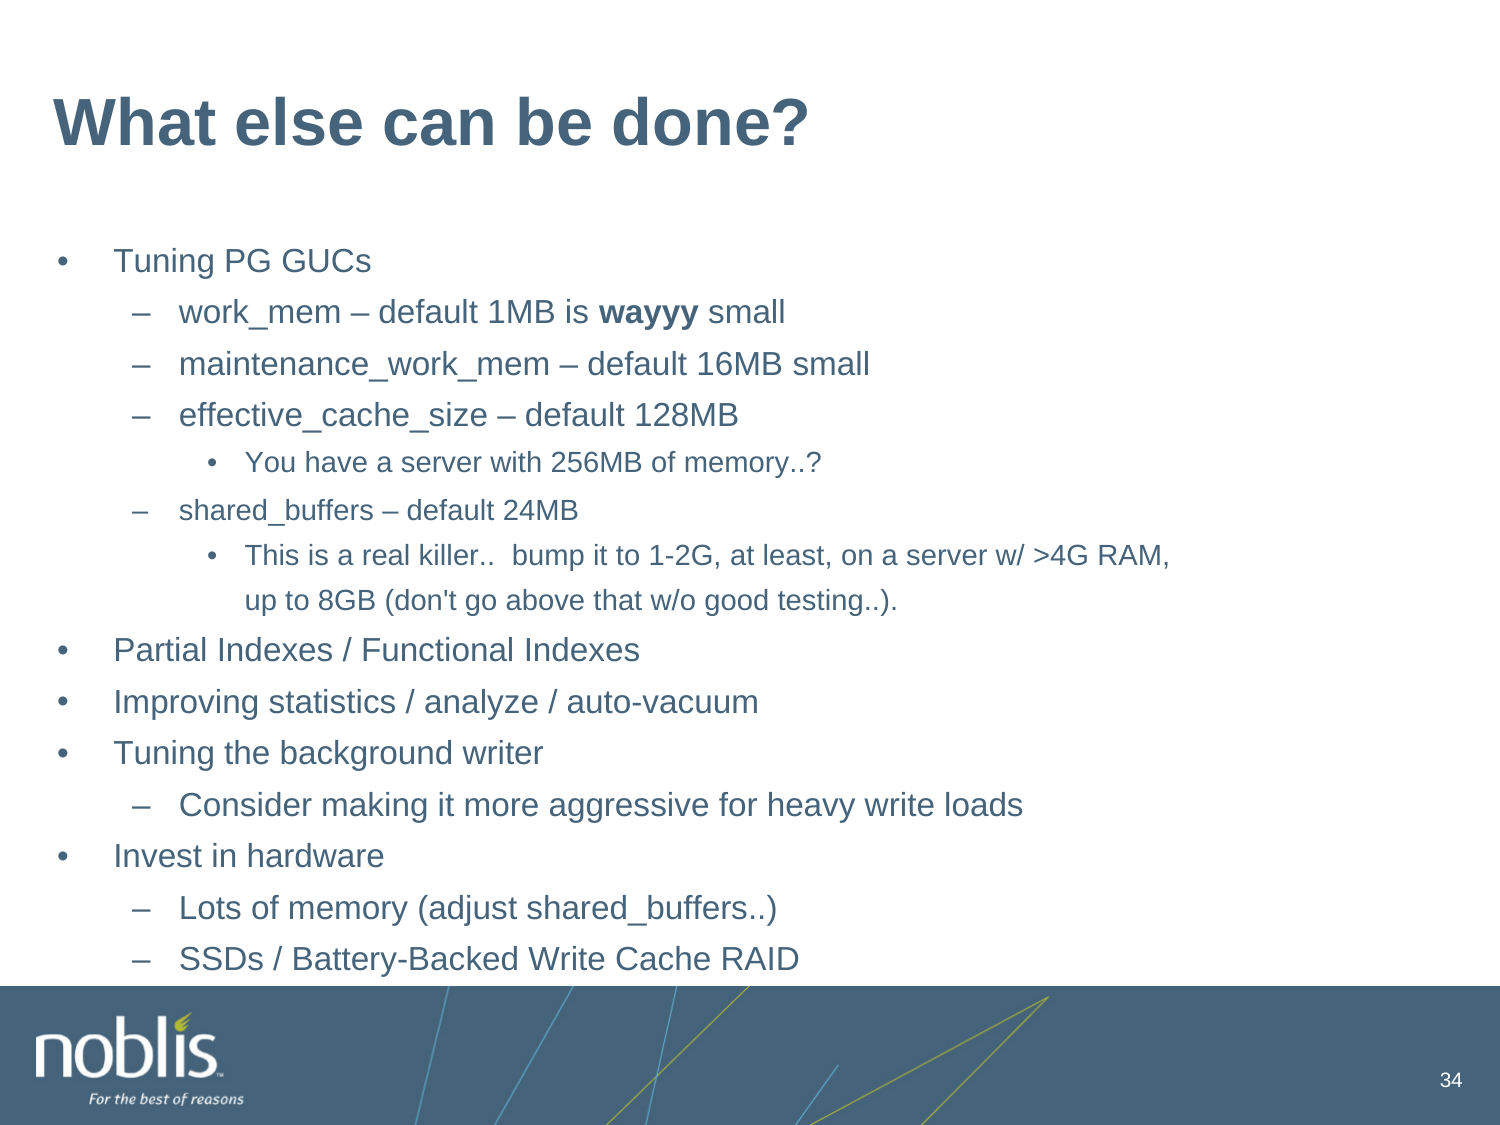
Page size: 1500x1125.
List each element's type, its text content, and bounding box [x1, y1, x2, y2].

title What else can be done? [53, 38, 1438, 211]
list Tuning PG GUCs work_mem – default 1MB is wayyy small maintenance_work_mem – default 16MB small effective_cache_size – default 128MB You have a server with 256MB of memory..? shared_buffers – default 24MB This is a real killer.. bump it to 1-2G, at least, on a server w/ >4G RAM, up to 8GB (don't go above that w/o good testing..). Partial Indexes / Functional Indexes Improving statistics / analyze / auto-vacuum Tuning the background writer Consider making it more aggressive for heavy write loads Invest in hardware Lots of memory (adjust shared_buffers..) SSDs / Battery-Backed Write Cache RAID [57, 242, 1434, 981]
picture [0, 986, 1500, 1125]
